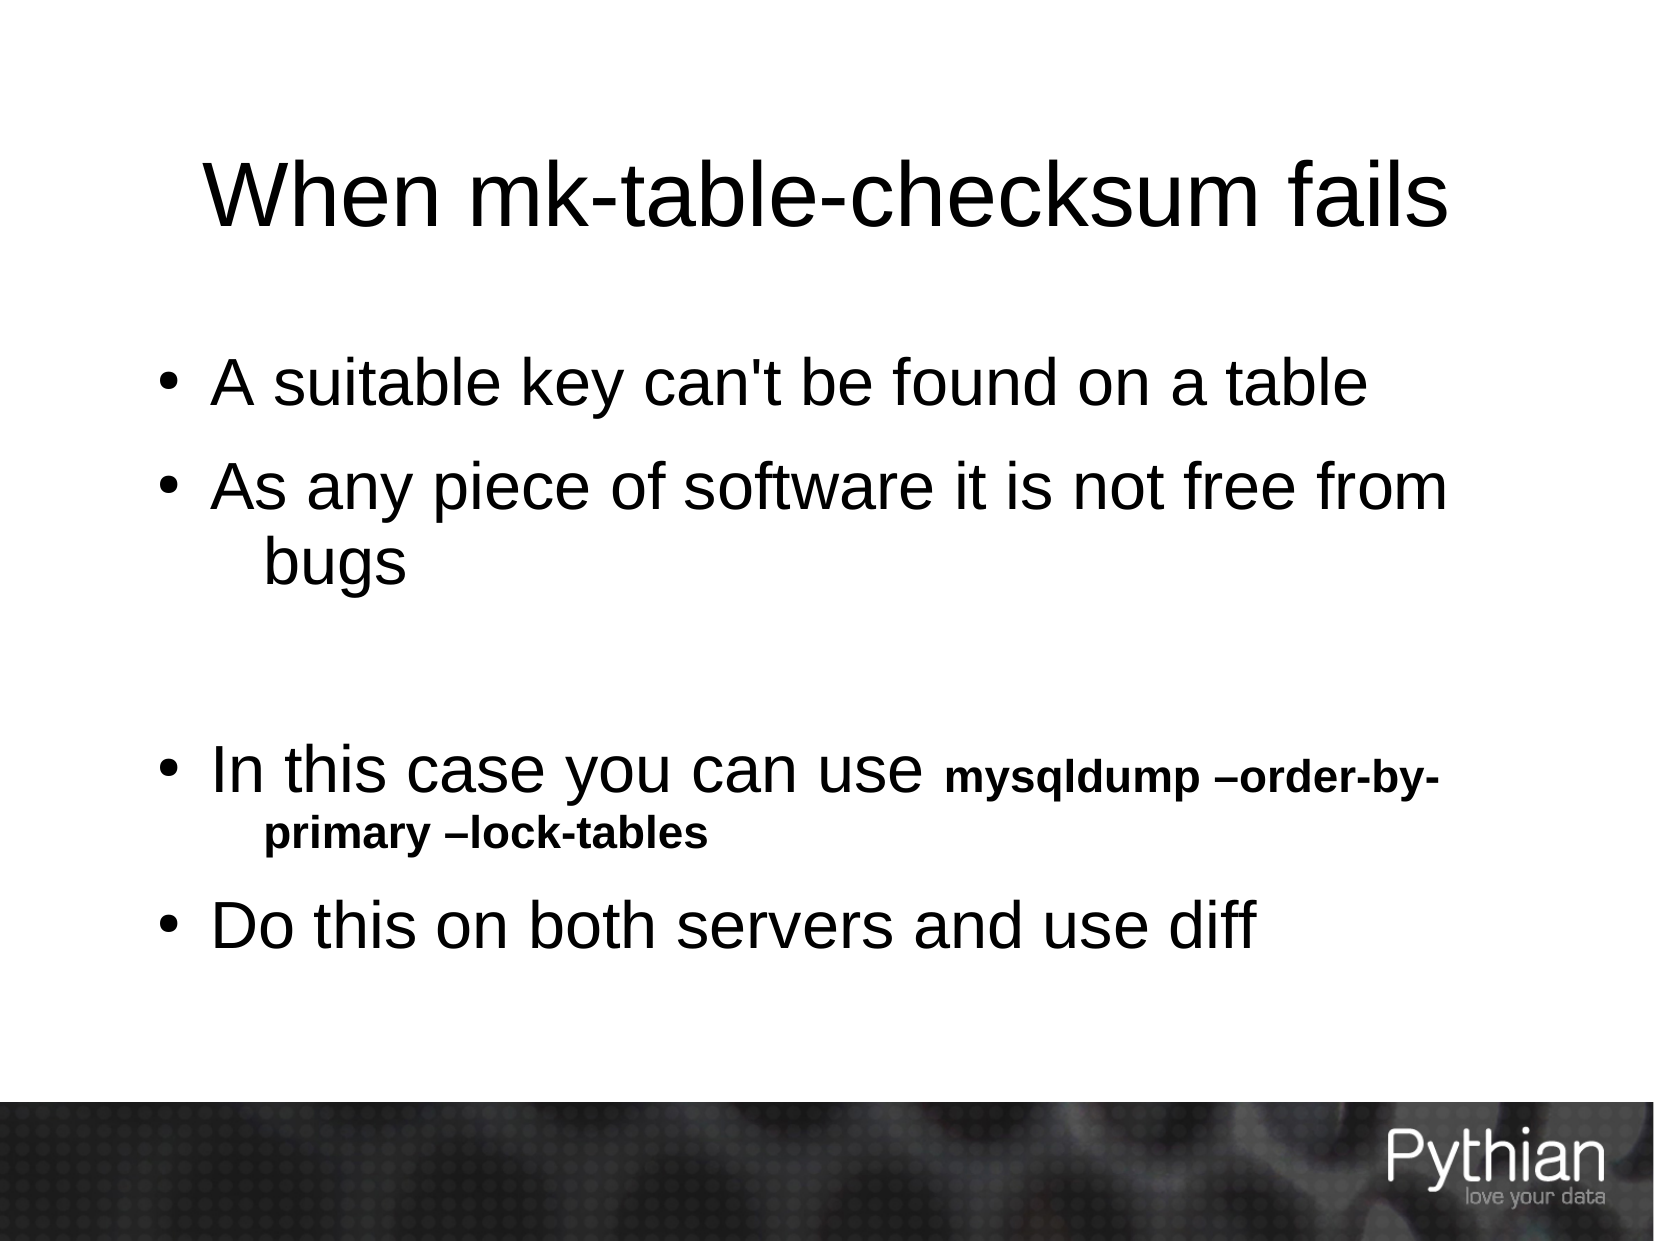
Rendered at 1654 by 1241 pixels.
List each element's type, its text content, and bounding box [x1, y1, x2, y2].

list A suitable key can't be found on a table As any piece of software it is not free from bugs In this case you can use mysqldump –order-by-primary –lock-tables Do this on both servers and use diff [121, 344, 1534, 1127]
title When mk-table-checksum fails [121, 91, 1534, 299]
picture [0, 1102, 1654, 1241]
